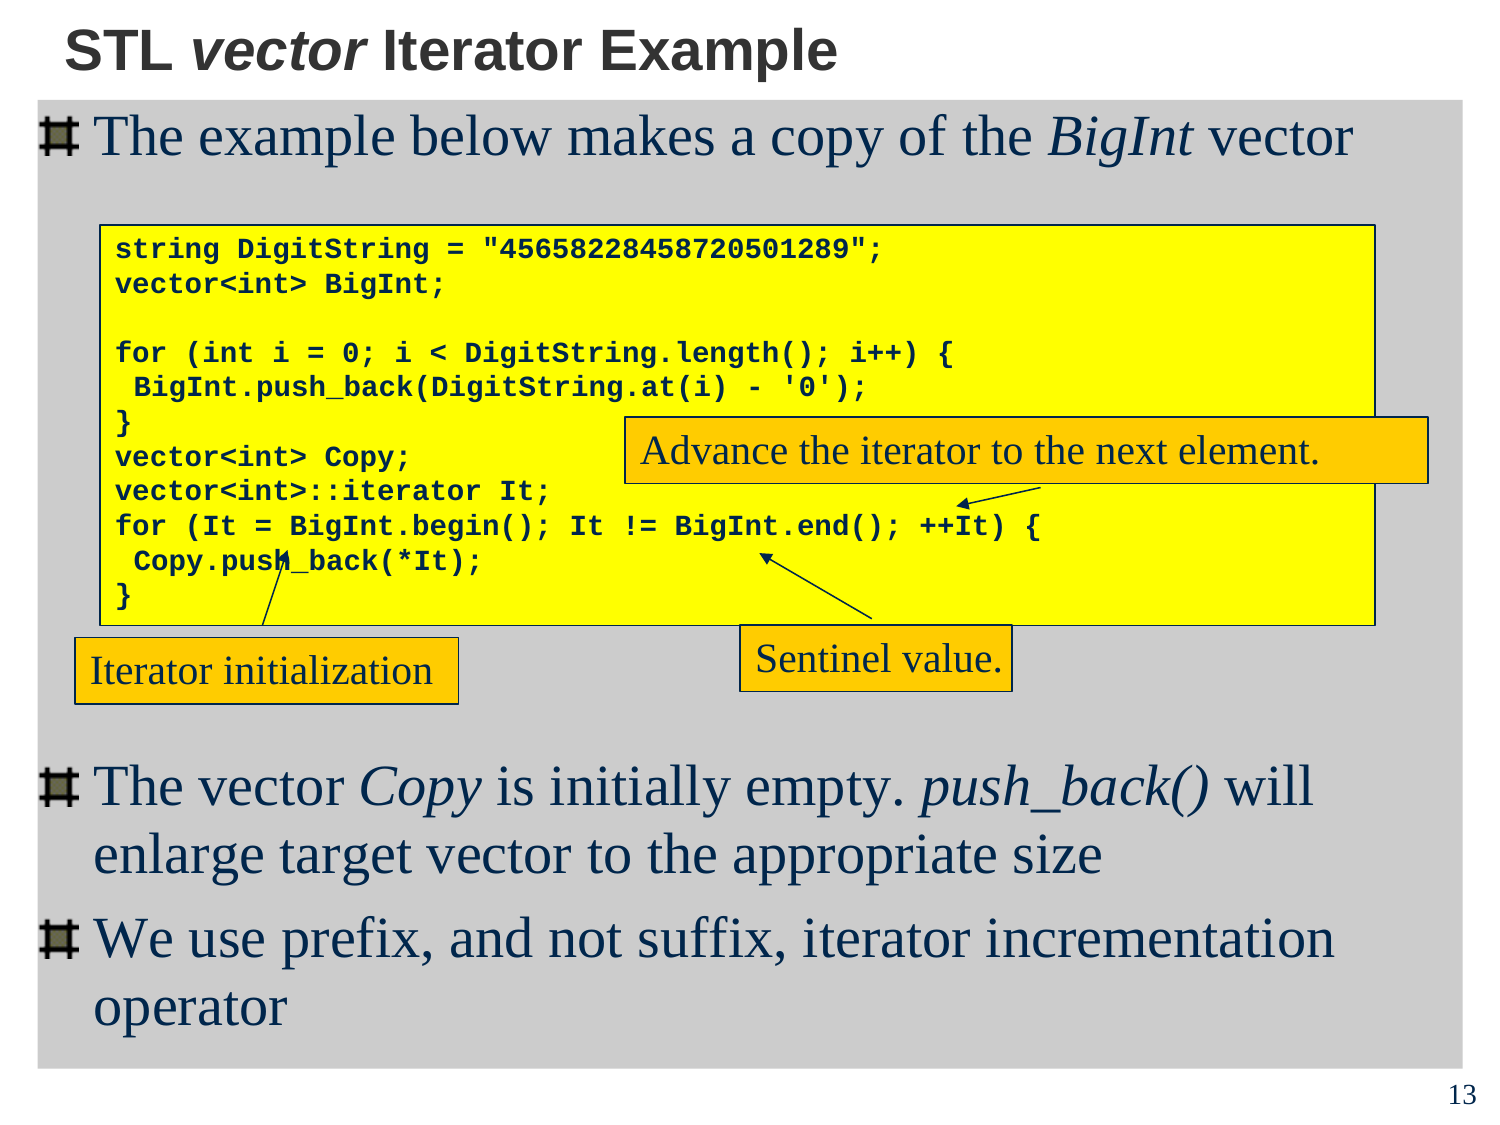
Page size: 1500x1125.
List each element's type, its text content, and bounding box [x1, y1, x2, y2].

text_box Sentinel value. [740, 624, 1013, 692]
title STL vector Iterator Example [50, 0, 1450, 91]
text_box Iterator initialization [75, 637, 459, 705]
list The example below makes a copy of the BigInt vector The vector Copy is initially empty. push_back() will enlarge target vector to the appropriate size We use prefix, and not suffix, iterator incrementation operator [37, 99, 1463, 1069]
text_box string DigitString = "45658228458720501289"; vector<int> BigInt; for (int i = 0; i < DigitString.length(); i++) { BigInt.push_back(DigitString.at(i) - '0'); } vector<int> Copy; vector<int>::iterator It; for (It = BigInt.begin(); It != BigInt.end(); ++It) { Copy.push_back(*It); } [99, 224, 1375, 626]
text_box Advance the iterator to the next element. [624, 417, 1429, 484]
